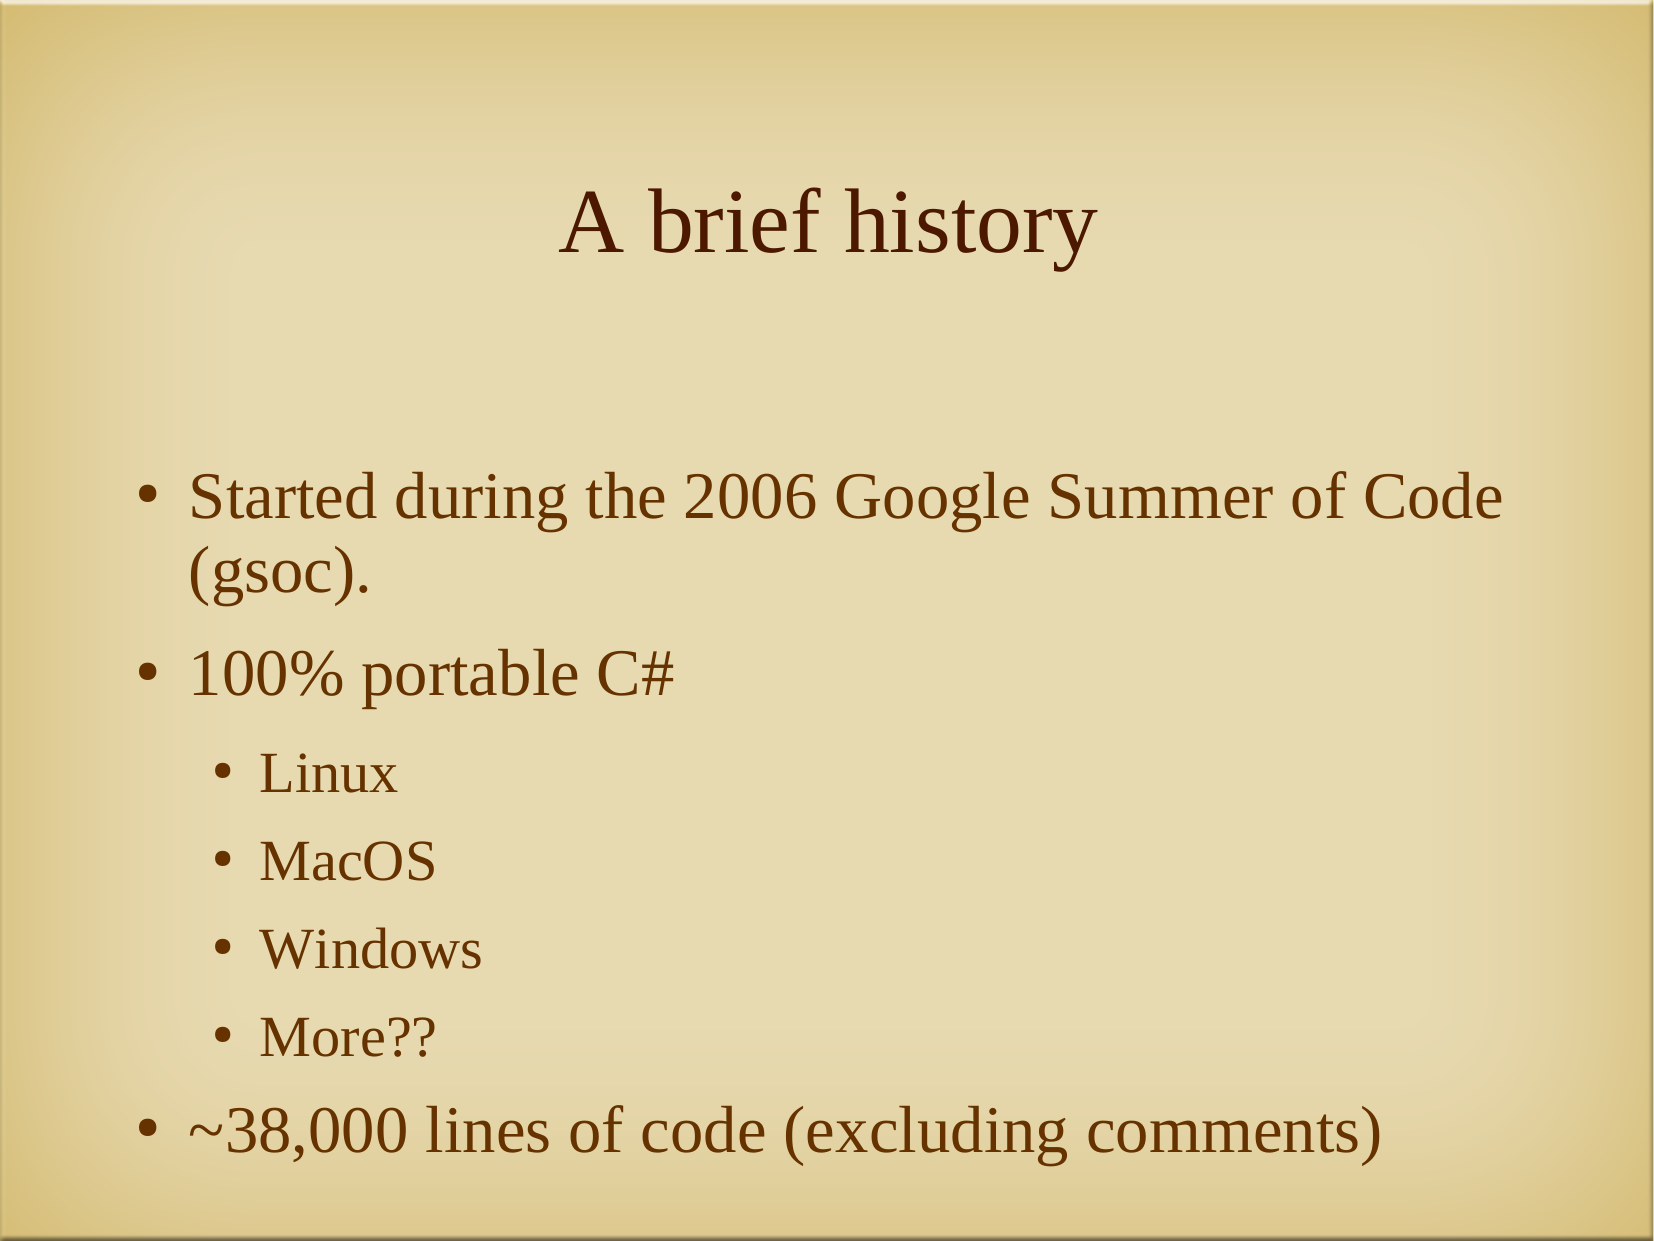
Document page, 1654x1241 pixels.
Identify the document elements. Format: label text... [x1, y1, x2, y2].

picture [0, 0, 1654, 1241]
list Started during the 2006 Google Summer of Code (gsoc). 100% portable C# Linux MacOS Windows More?? ~38,000 lines of code (excluding comments) [118, 458, 1531, 1241]
title A brief history [123, 117, 1536, 325]
